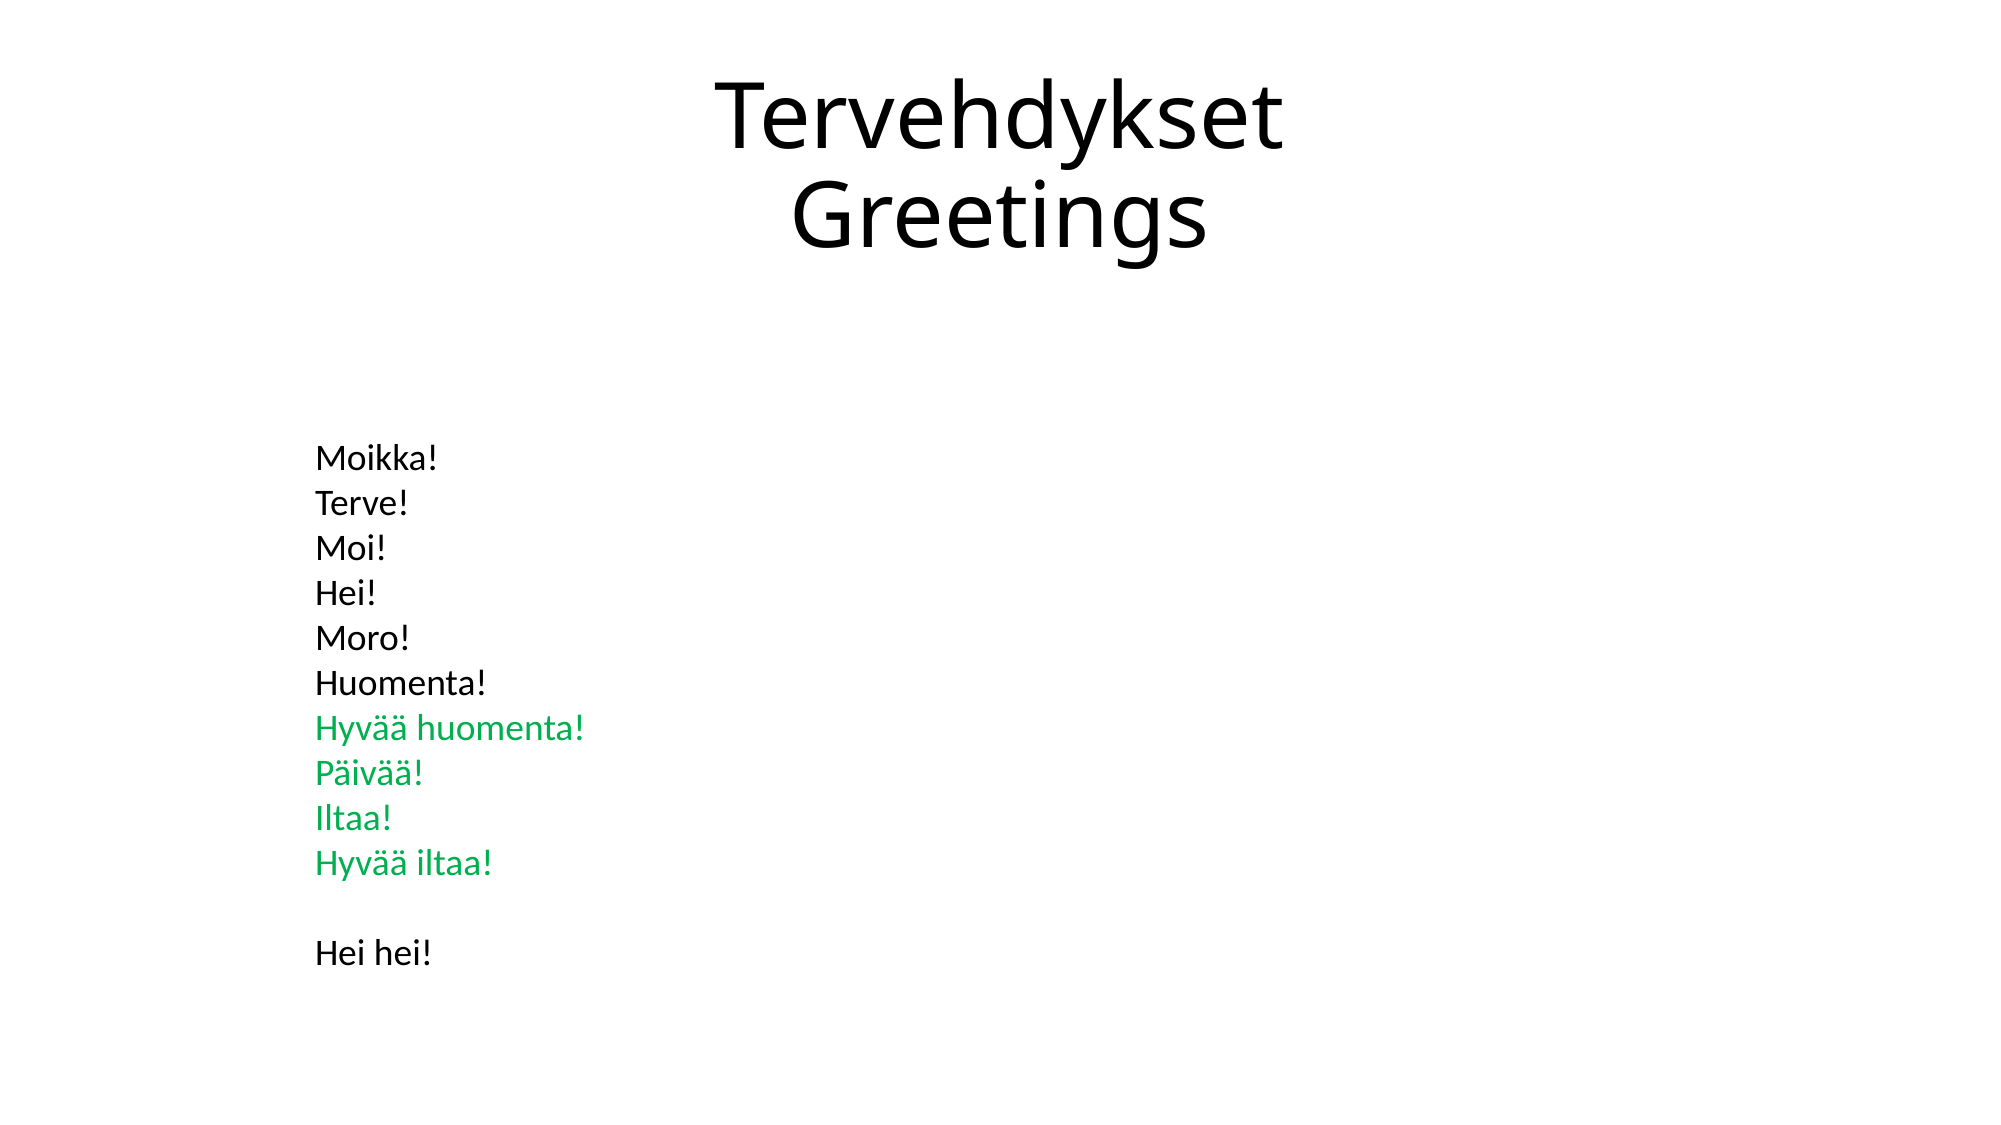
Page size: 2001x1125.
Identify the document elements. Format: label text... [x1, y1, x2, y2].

text_box Moikka! Terve! Moi! Hei! Moro! Huomenta! Hyvää huomenta! Päivää! Iltaa! Hyvää iltaa! Hei hei! [300, 425, 605, 987]
title Tervehdykset Greetings [137, 59, 1863, 278]
